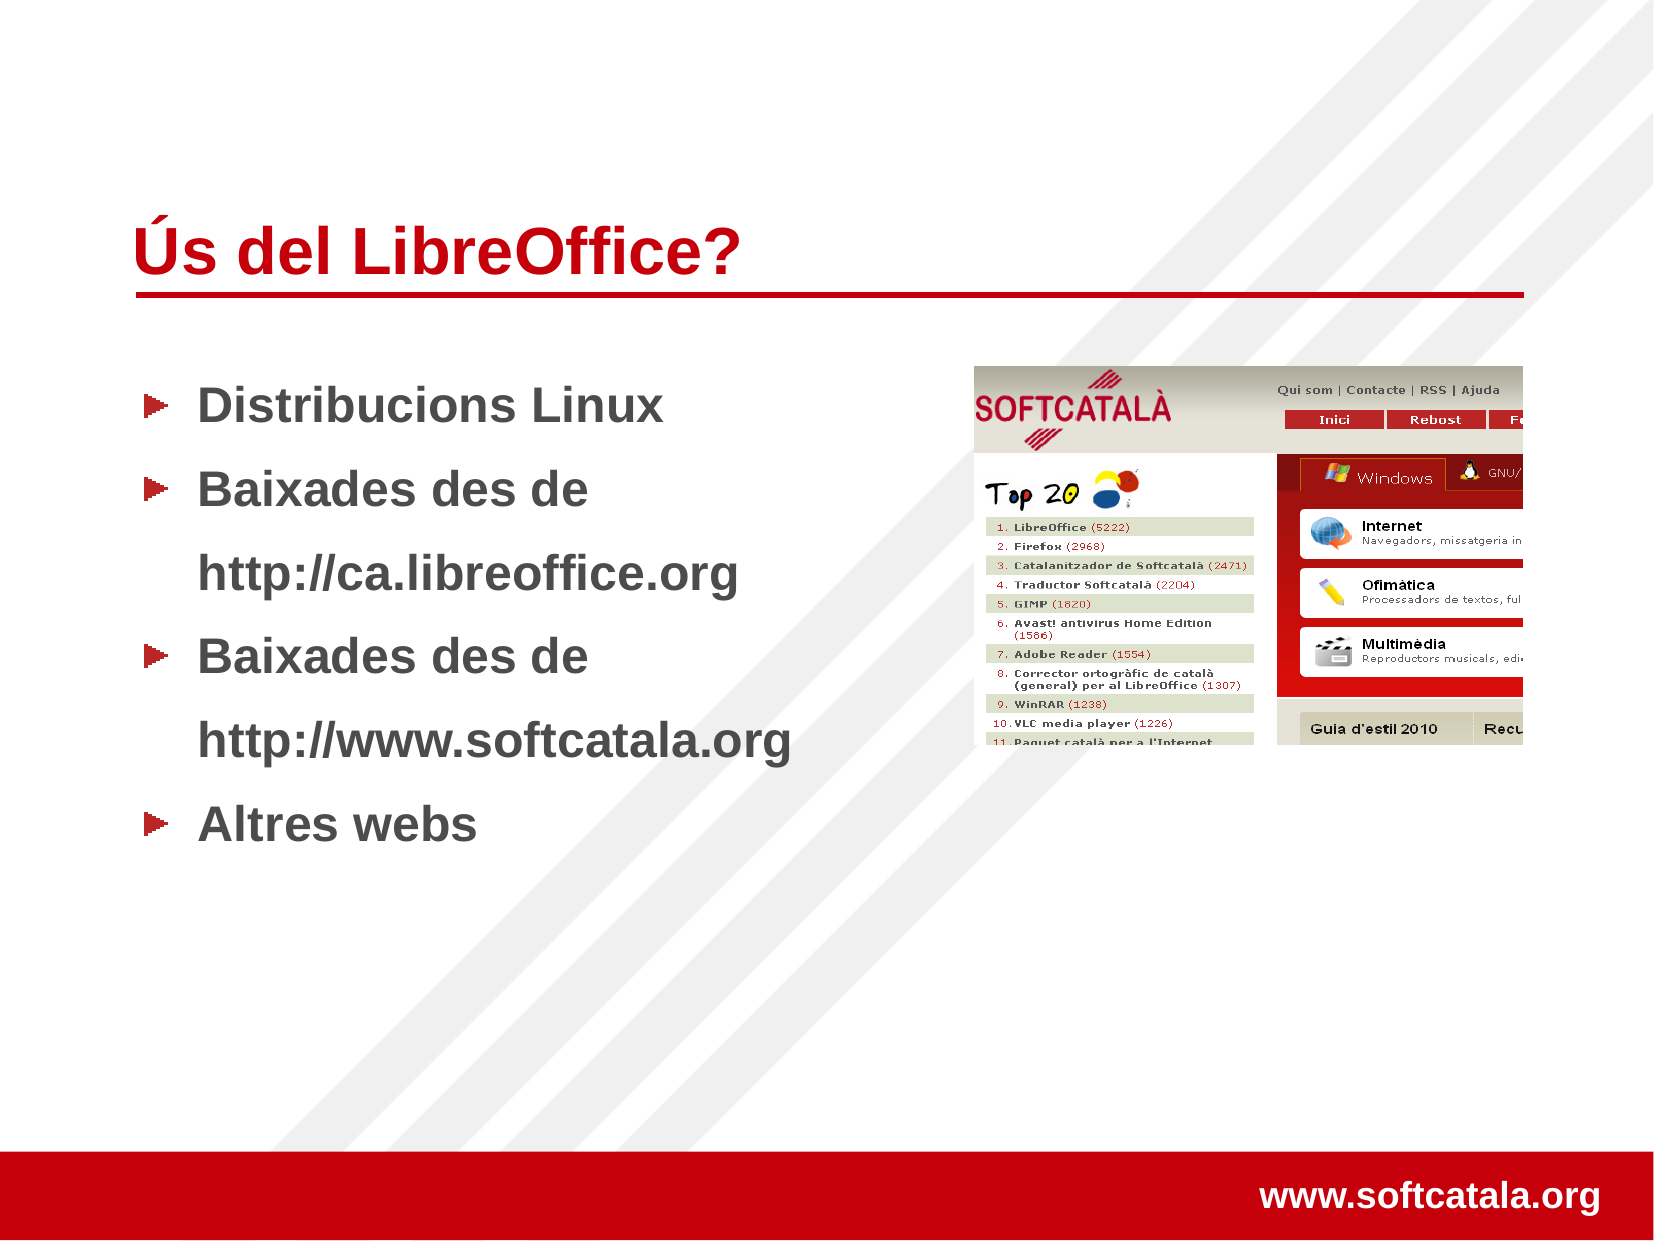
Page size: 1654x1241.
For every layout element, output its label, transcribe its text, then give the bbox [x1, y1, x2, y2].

text_box Ús del LibreOffice? [118, 206, 1501, 297]
text_box www.softcatala.org [0, 1151, 1654, 1241]
text_box Distribucions Linux Baixades des de http://ca.libreoffice.org Baixades des de http://www.softcatala.org Altres webs [129, 342, 1548, 832]
picture [0, 0, 1654, 1151]
